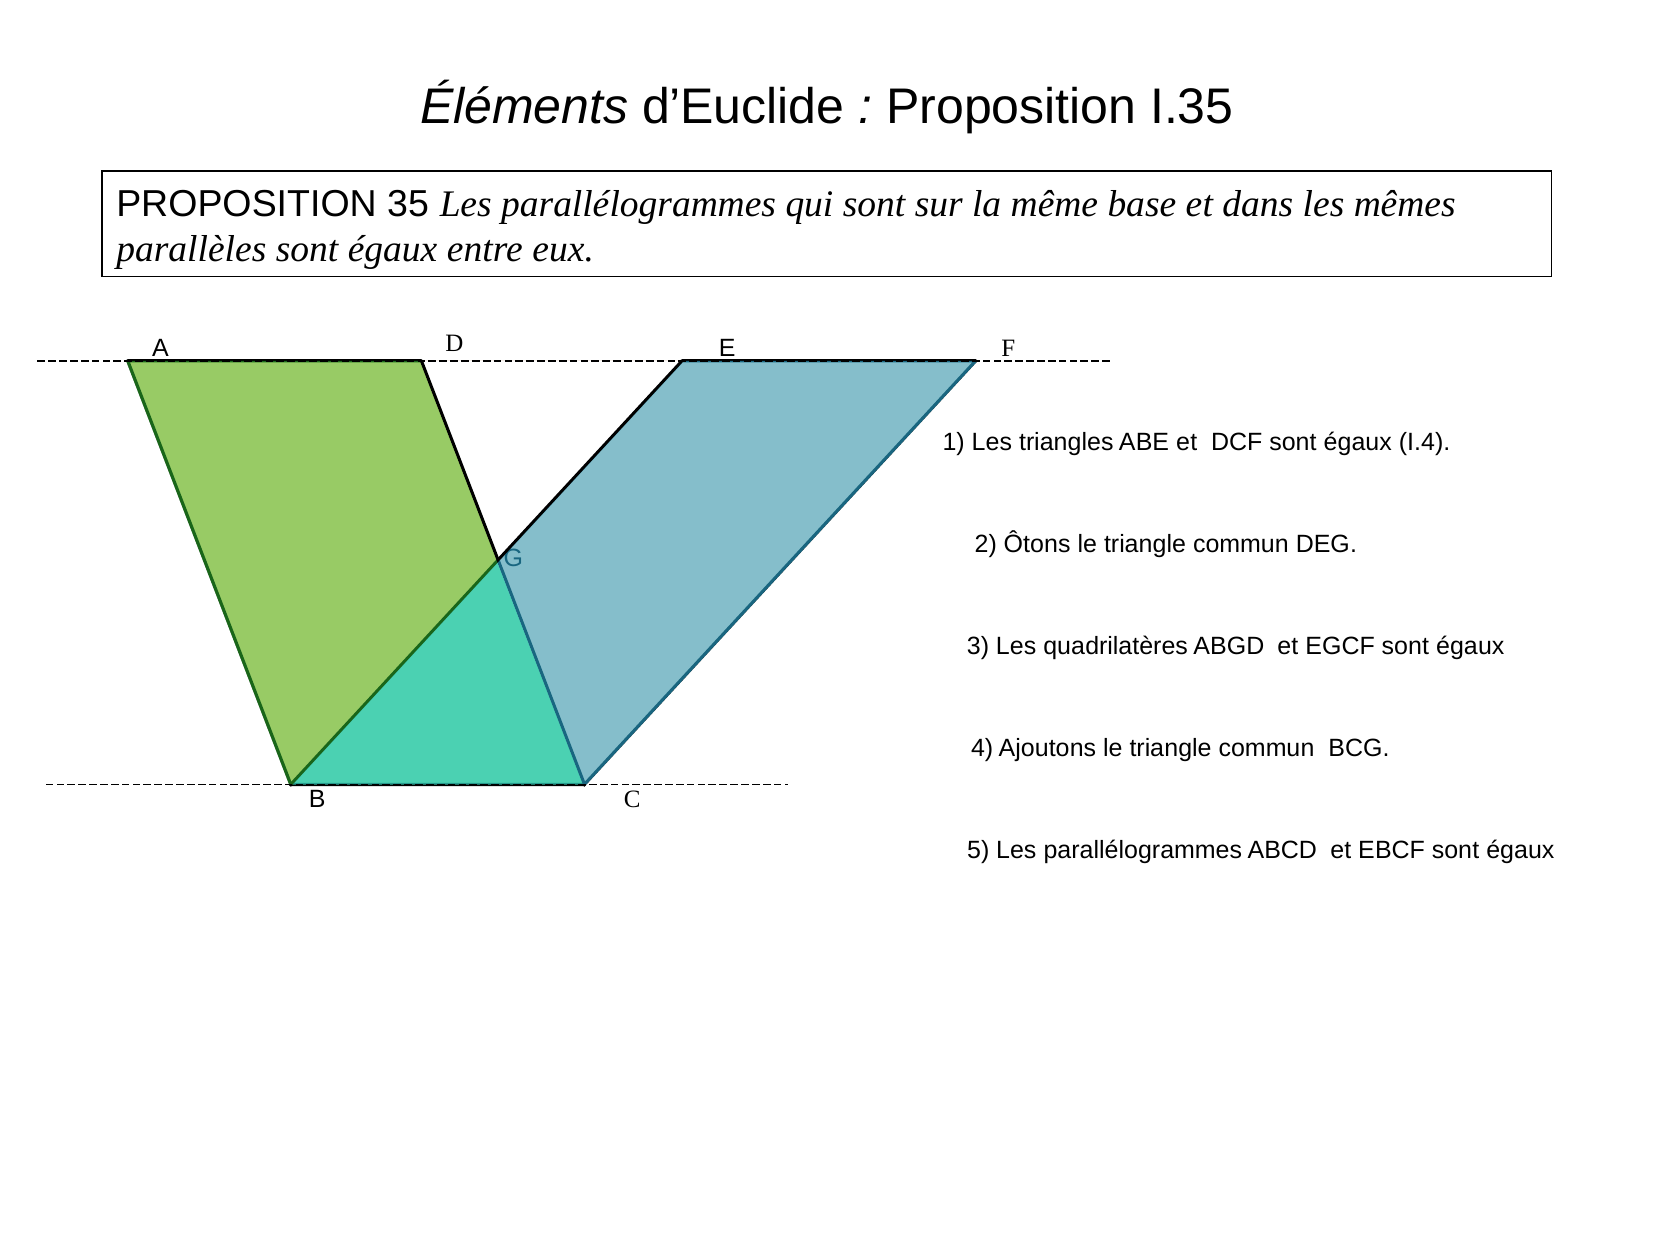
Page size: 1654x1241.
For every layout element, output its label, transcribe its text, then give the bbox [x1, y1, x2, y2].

text_box 5) Les parallélogrammes ABCDet EBCF sont égaux [916, 825, 1571, 871]
text_box F [950, 323, 1005, 373]
title Éléments d’Euclide : Proposition I.35 [124, 0, 1530, 207]
text_box [126, 360, 977, 785]
text_box 4) Ajoutons le triangle commun BCG. [920, 723, 1406, 770]
text_box PROPOSITION 35 Les parallélogrammes qui sont sur la même base et dans les mêmes parallèles sont égaux entre eux. [101, 170, 1552, 277]
text_box E [668, 323, 723, 372]
text_box 1) Les triangles ABE et DCF sont égaux (I.4). [892, 417, 1467, 464]
text_box 3) Les quadrilatères ABGDet EGCF sont égaux [916, 621, 1521, 668]
text_box C [573, 774, 628, 824]
text_box 2) Ôtons le triangle commun DEG. [924, 519, 1373, 566]
text_box [427, 360, 668, 547]
text_box G [487, 533, 507, 558]
text_box A [101, 324, 156, 374]
text_box D [395, 318, 449, 368]
text_box B [258, 774, 313, 824]
